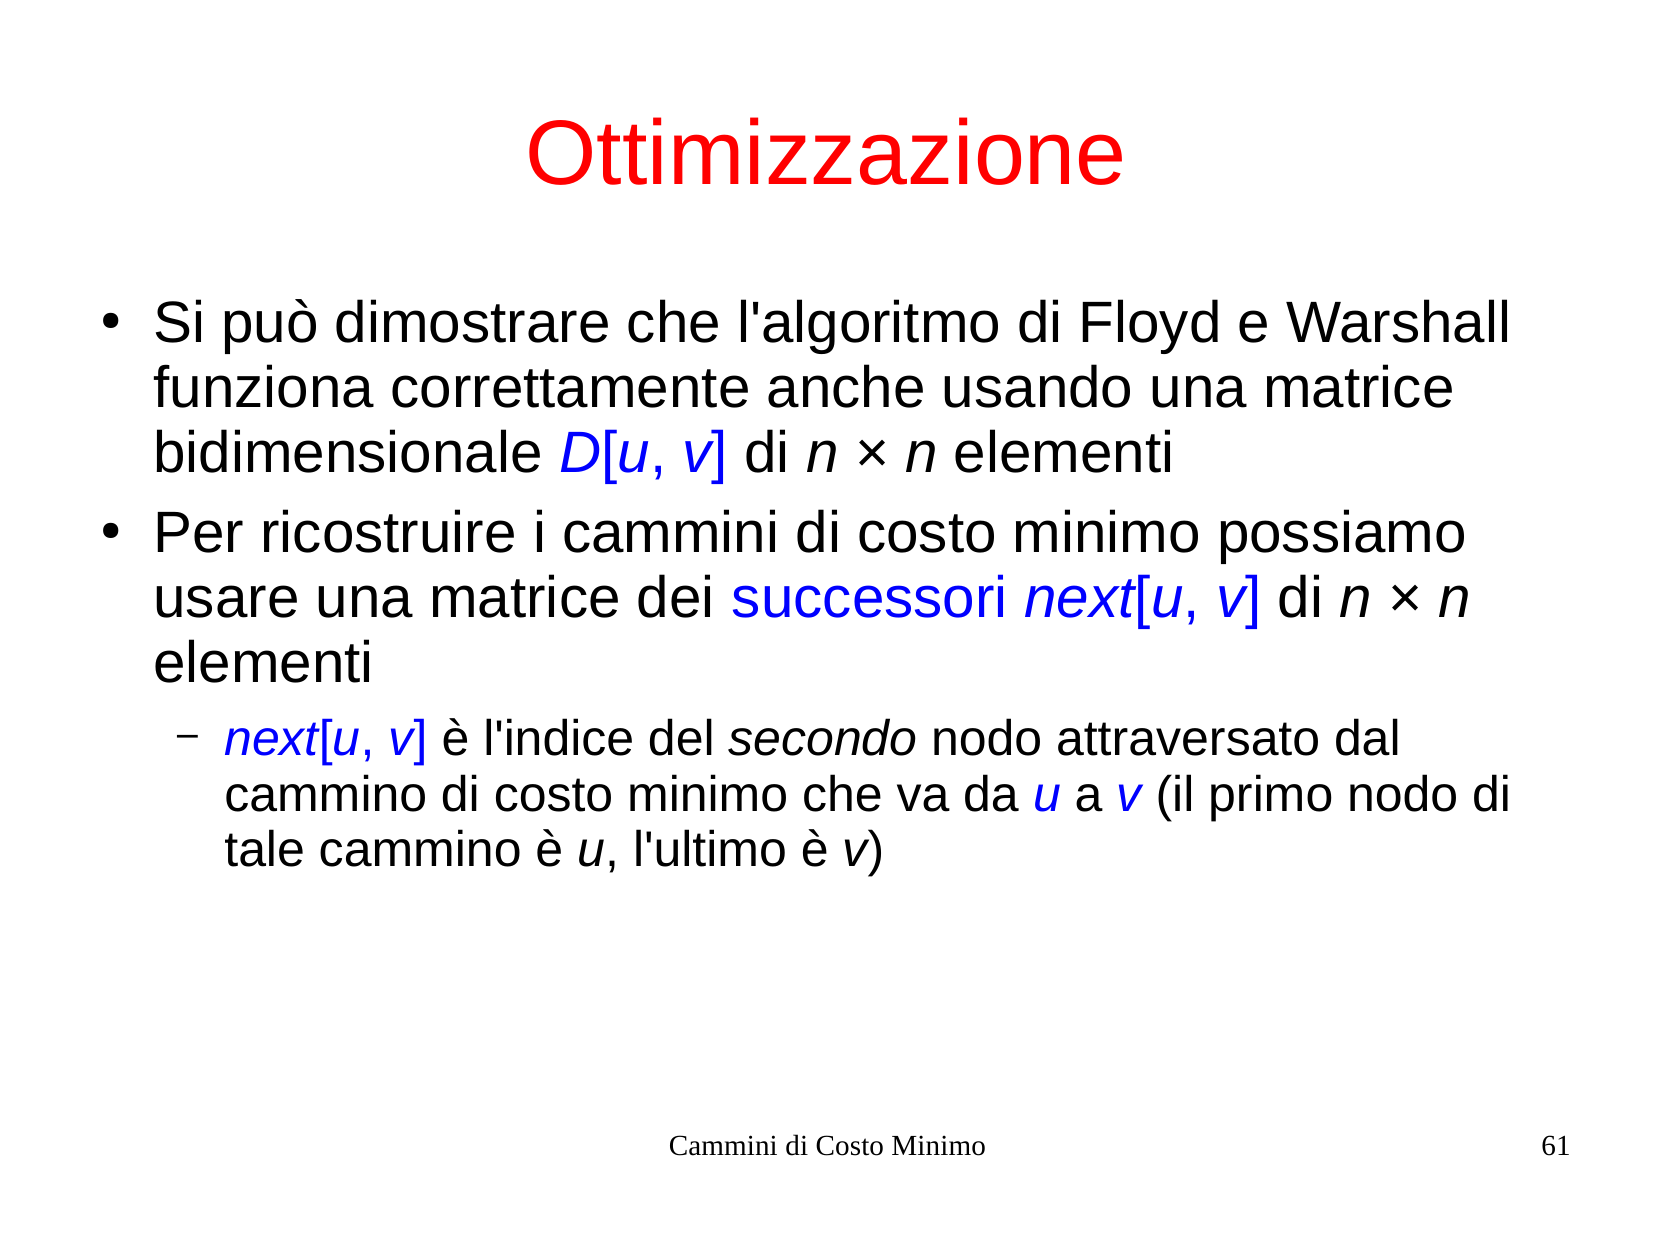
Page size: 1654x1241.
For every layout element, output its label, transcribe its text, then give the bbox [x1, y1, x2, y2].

list Si può dimostrare che l'algoritmo di Floyd e Warshall funziona correttamente anche usando una matrice bidimensionale D[u, v] di n × n elementi Per ricostruire i cammini di costo minimo possiamo usare una matrice dei successori next[u, v] di n × n elementi next[u, v] è l'indice del secondo nodo attraversato dal cammino di costo minimo che va da u a v (il primo nodo di tale cammino è u, l'ultimo è v) [82, 290, 1571, 1109]
title Ottimizzazione [82, 49, 1571, 257]
